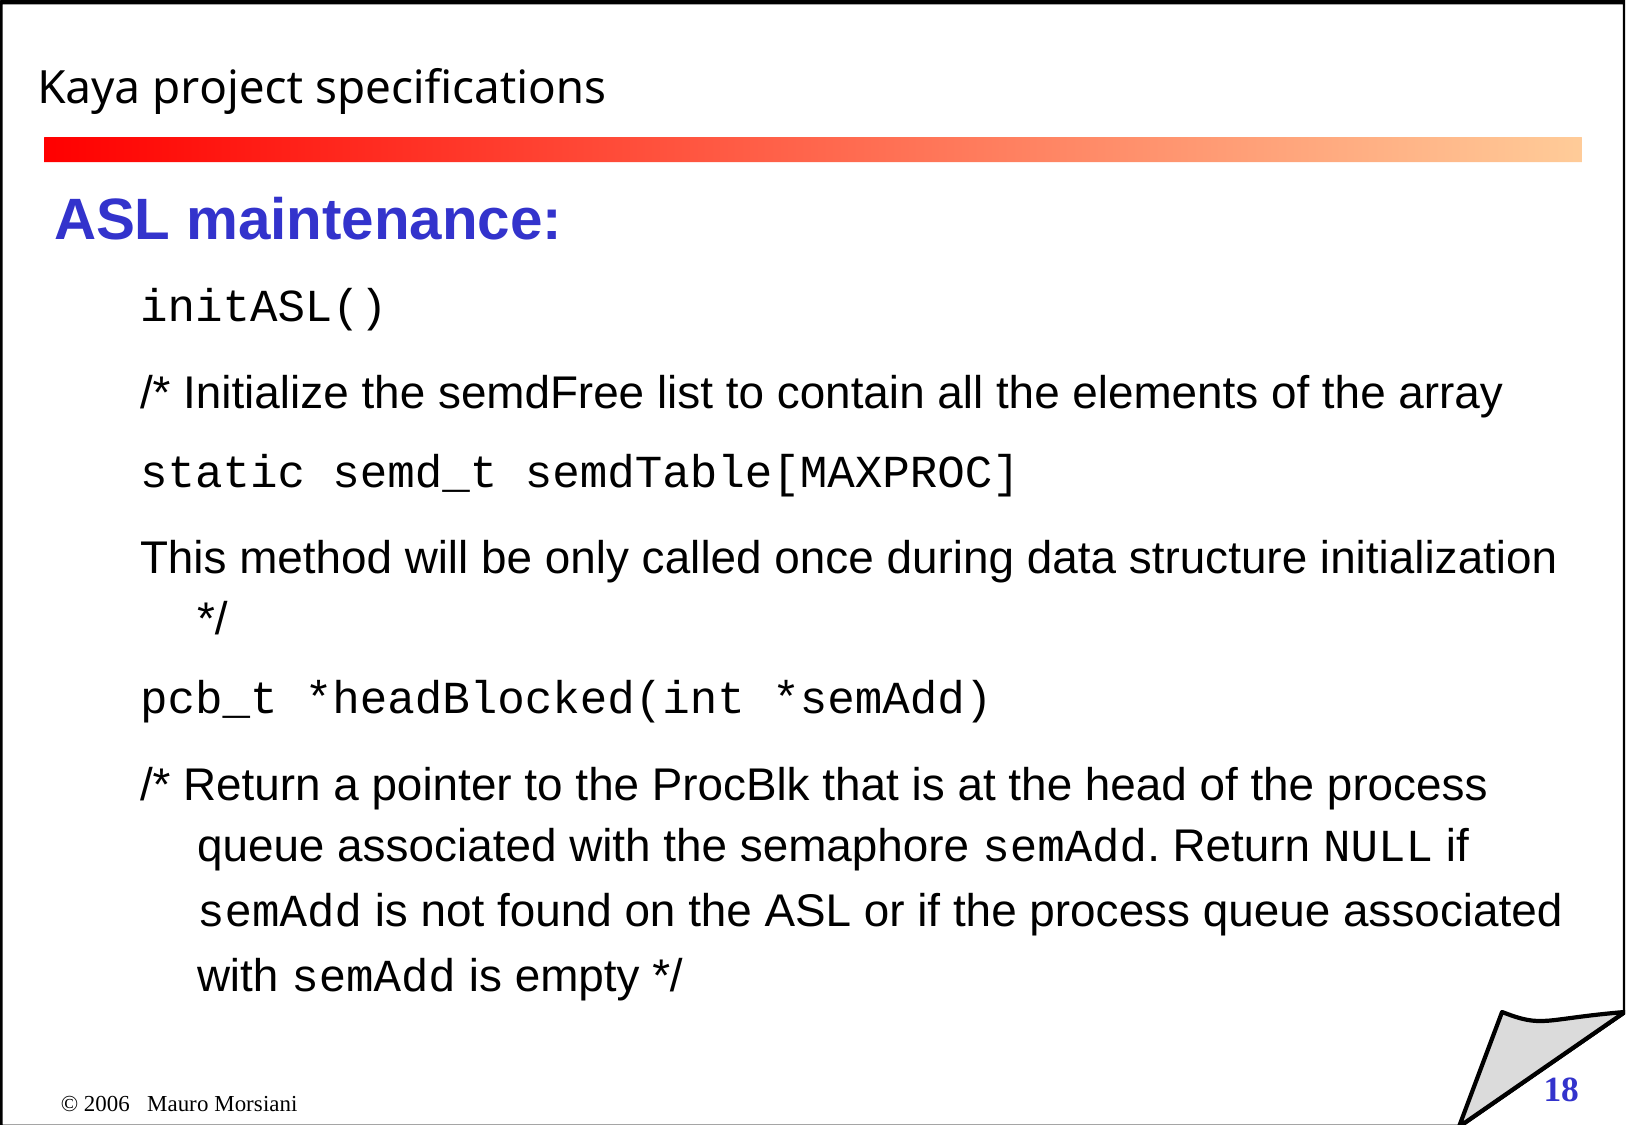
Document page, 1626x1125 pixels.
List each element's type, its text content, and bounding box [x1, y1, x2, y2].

list ASL maintenance: initASL() /* Initialize the semdFree list to contain all the elements of the array static semd_t semdTable[MAXPROC] This method will be only called once during data structure initialization */ pcb_t *headBlocked(int *semAdd) /* Return a pointer to the ProcBlk that is at the head of the process queue associated with the semaphore semAdd. Return NULL if semAdd is not found on the ASL or if the process queue associated with semAdd is empty */ [54, 187, 1571, 1124]
title Kaya project specifications [37, 44, 1588, 131]
